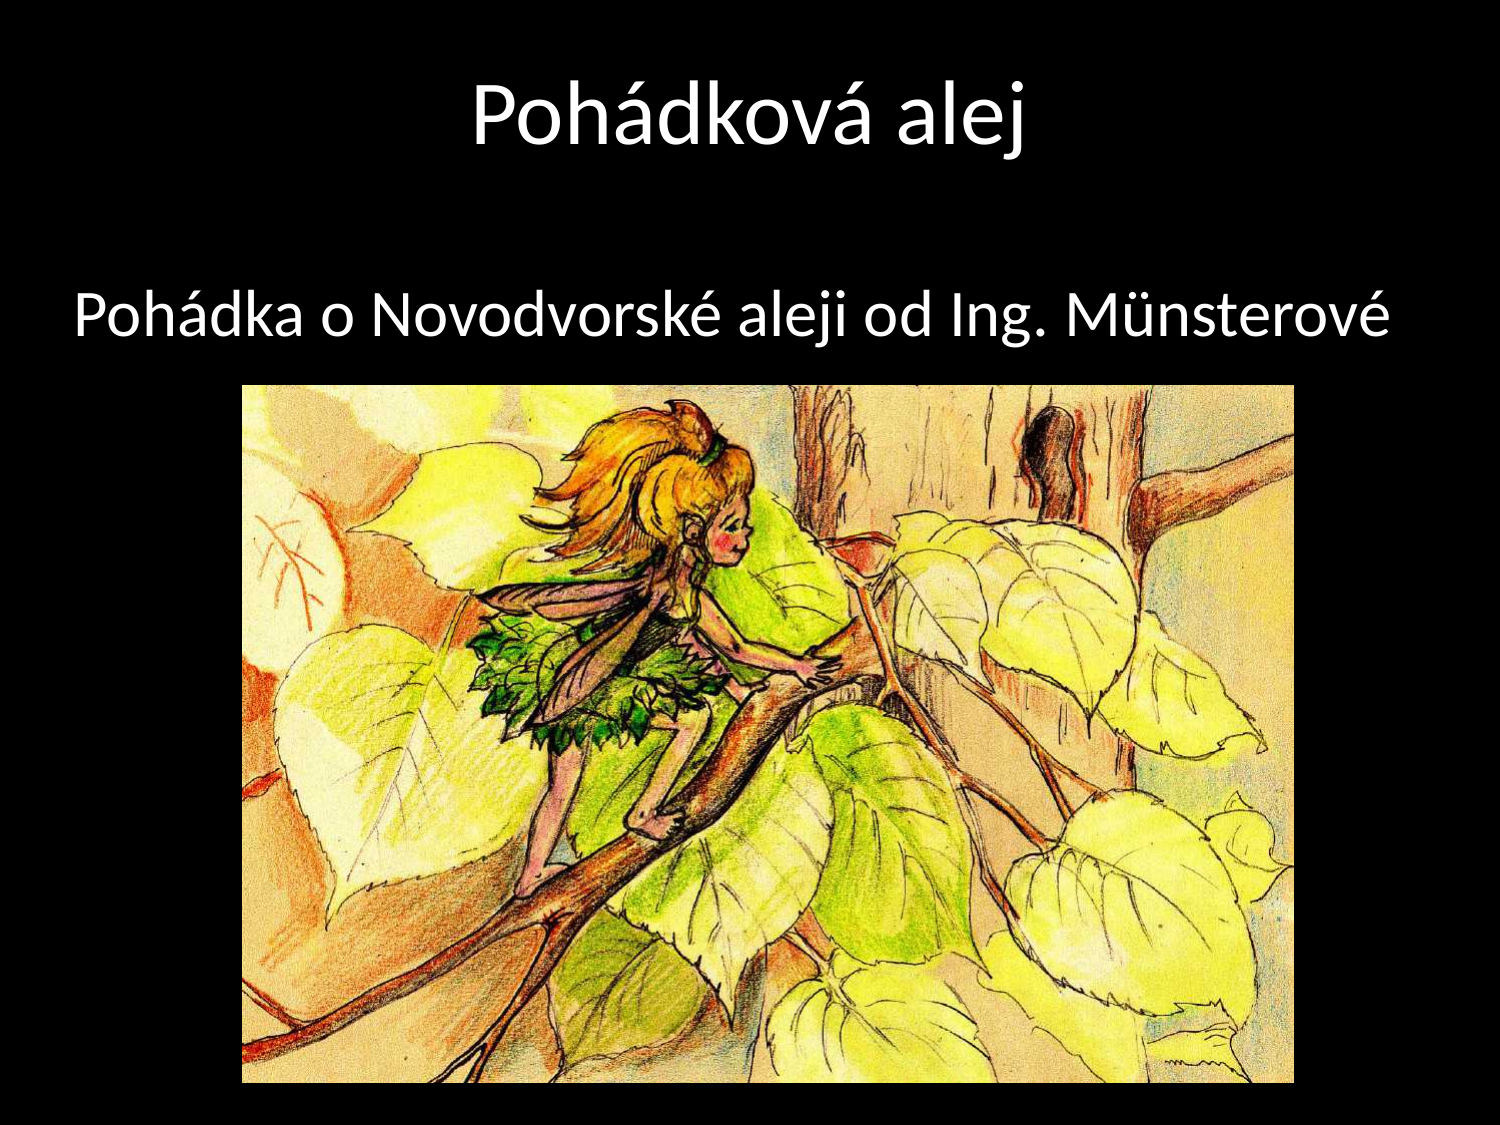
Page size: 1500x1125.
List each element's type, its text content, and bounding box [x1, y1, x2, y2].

picture [242, 385, 1294, 1083]
list Pohádka o Novodvorské aleji od Ing. Münsterové [41, 262, 1425, 1005]
title Pohádková alej [75, 45, 1425, 233]
